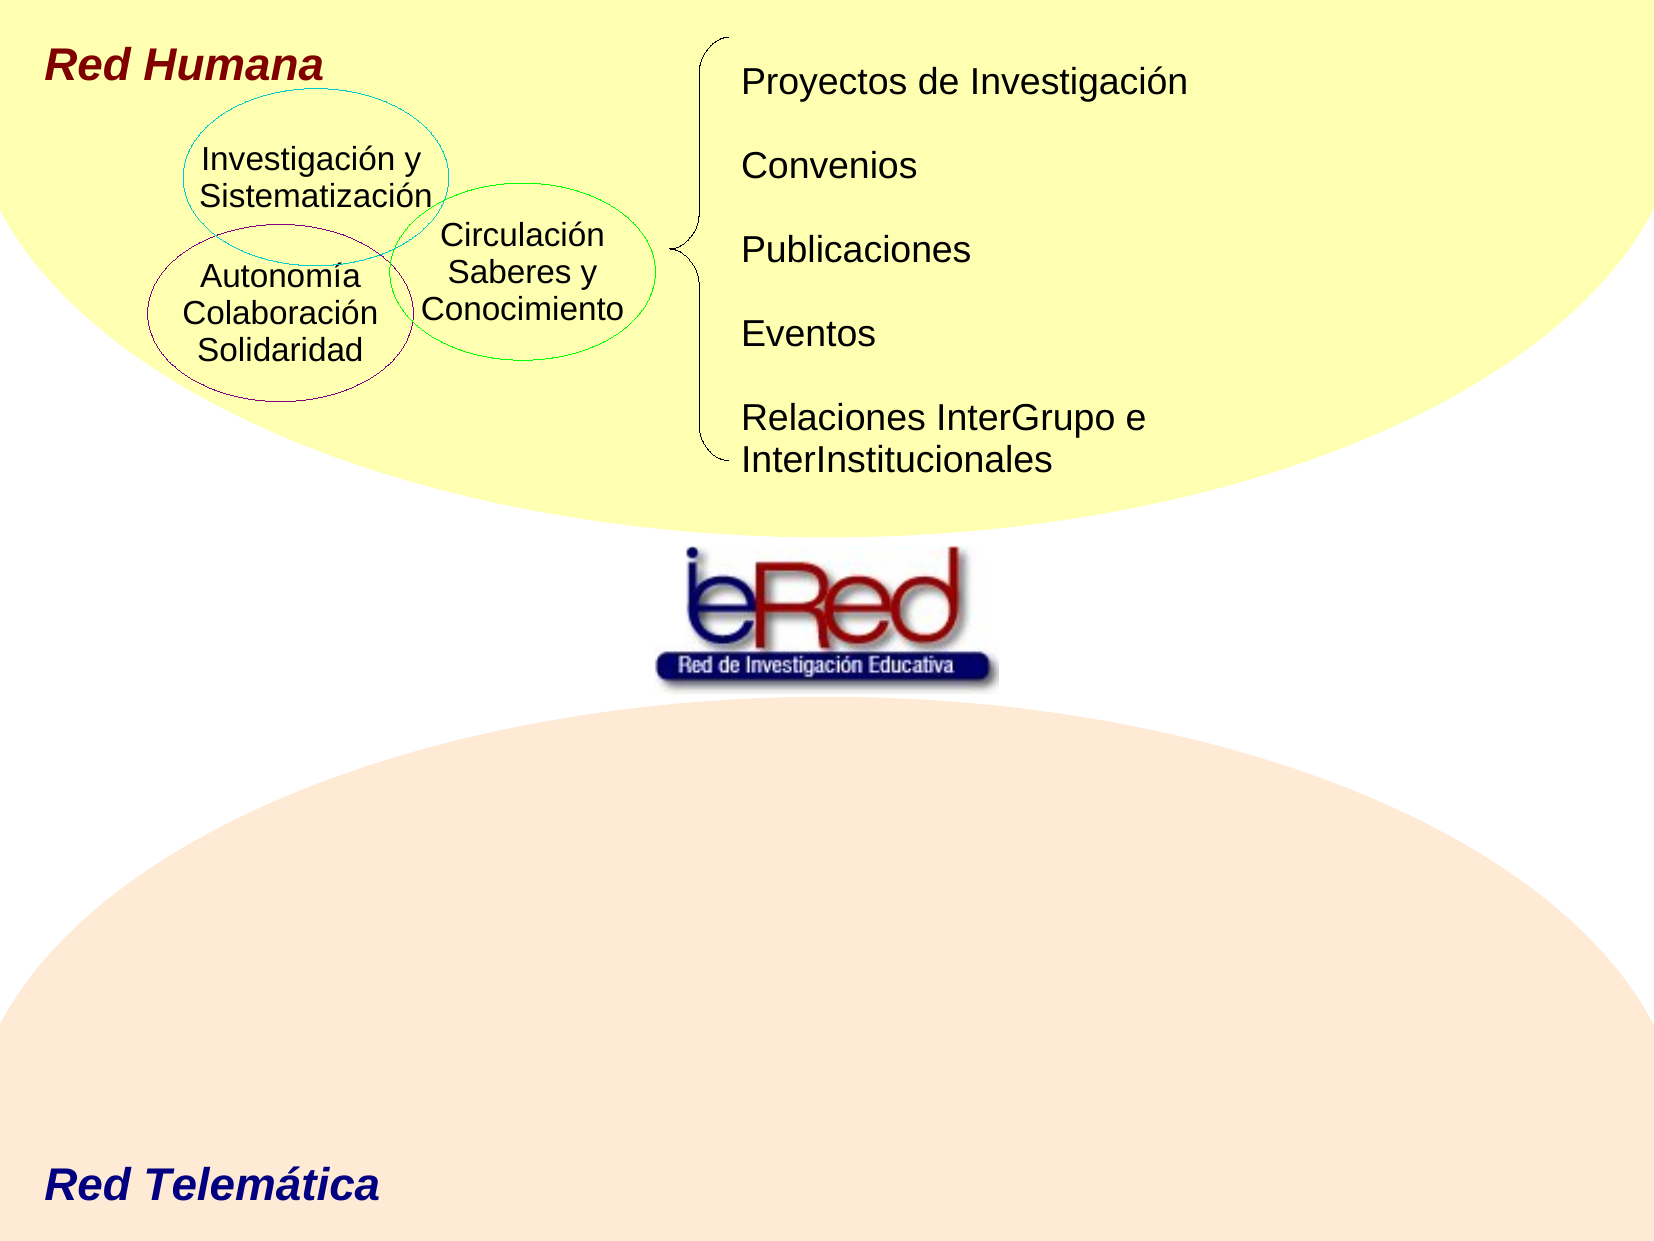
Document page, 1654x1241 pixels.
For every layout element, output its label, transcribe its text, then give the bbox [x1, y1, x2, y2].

text_box [0, 0, 1654, 538]
text_box Red Humana [29, 31, 334, 98]
text_box Red Telemática [29, 1151, 389, 1218]
text_box [0, 696, 1654, 1241]
text_box Investigación y Sistematización [183, 88, 449, 266]
picture [654, 546, 999, 695]
text_box Circulación Saberes y Conocimiento [389, 183, 656, 361]
text_box Autonomía Colaboración Solidaridad [147, 235, 413, 402]
text_box Proyectos de Investigación Convenios Publicaciones Eventos Relaciones InterGrupo e InterInstitucionales [726, 53, 1241, 488]
